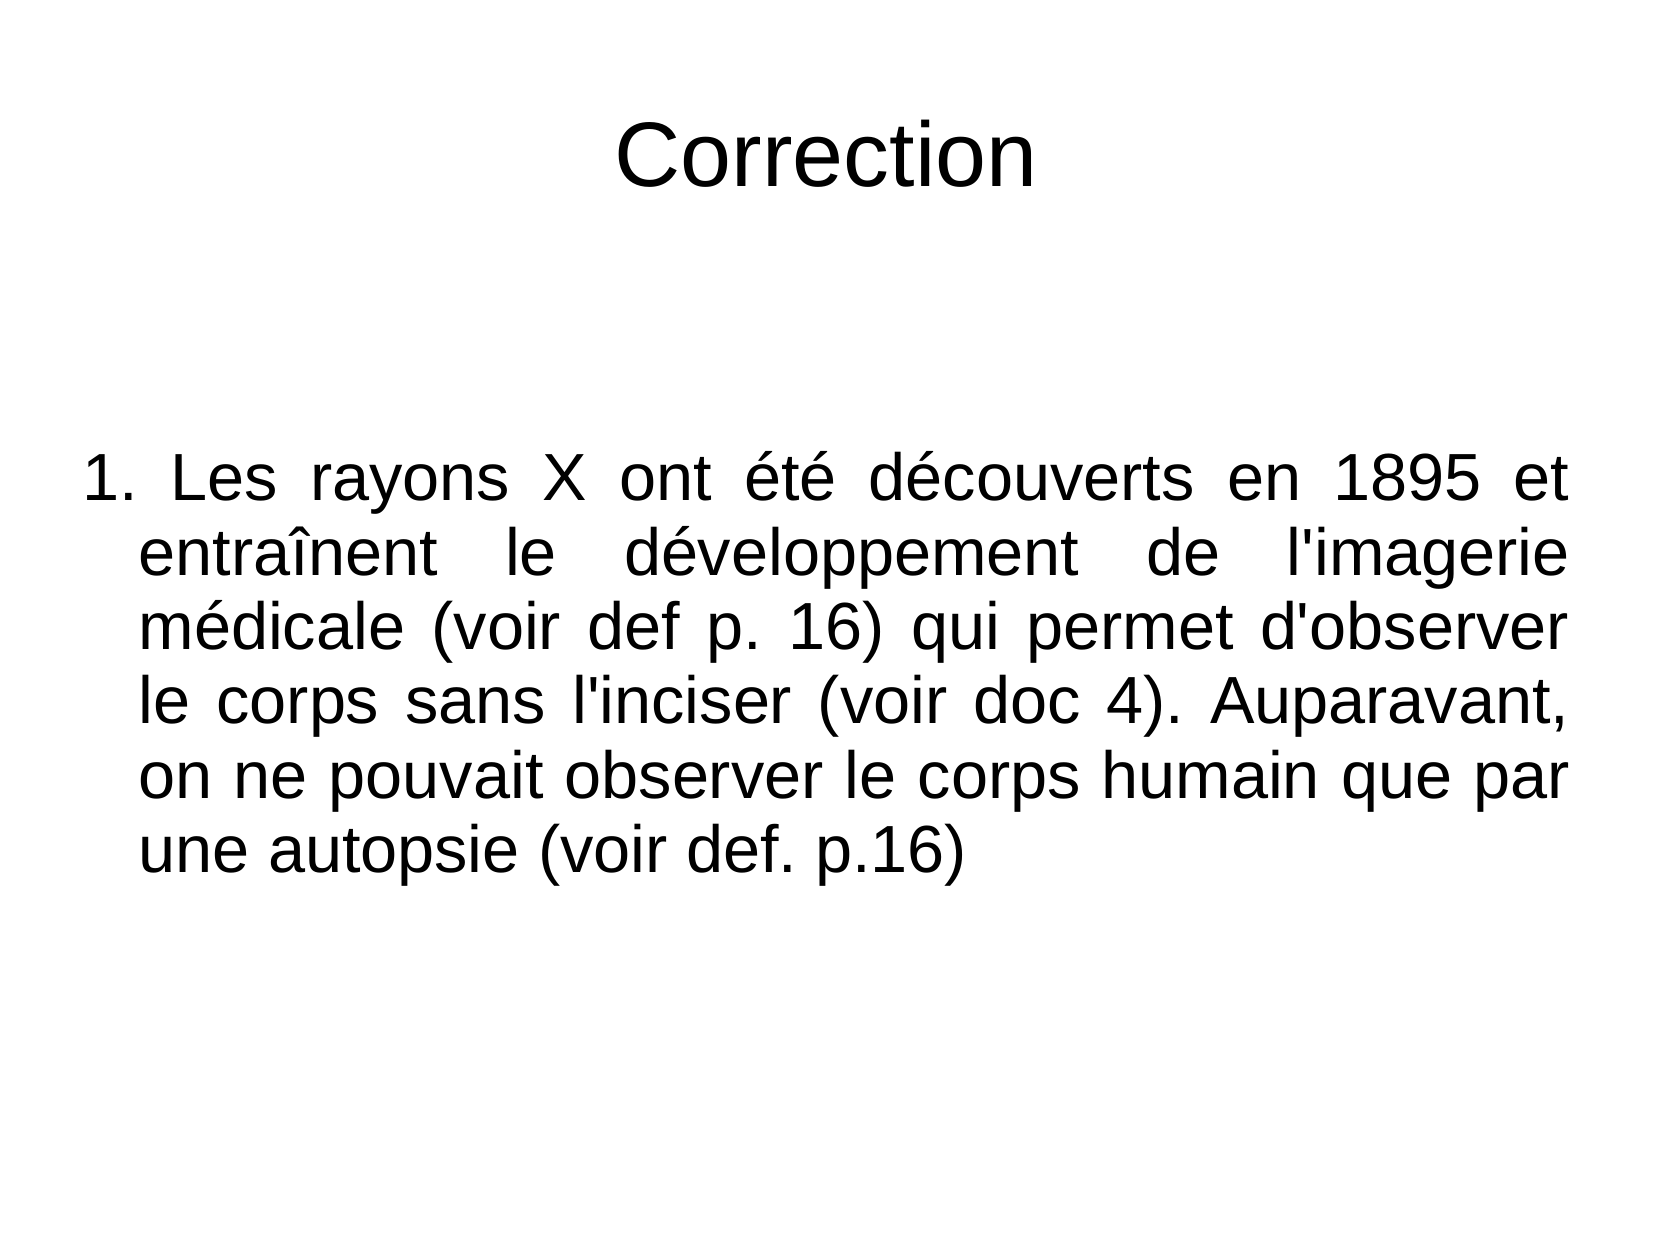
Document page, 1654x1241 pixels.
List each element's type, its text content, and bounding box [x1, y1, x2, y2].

title Correction [82, 49, 1571, 257]
subtitle 1. Les rayons X ont été découverts en 1895 et entraînent le développement de l'imagerie médicale (voir def p. 16) qui permet d'observer le corps sans l'inciser (voir doc 4). Auparavant, on ne pouvait observer le corps humain que par une autopsie (voir def. p.16) [82, 290, 1571, 1109]
